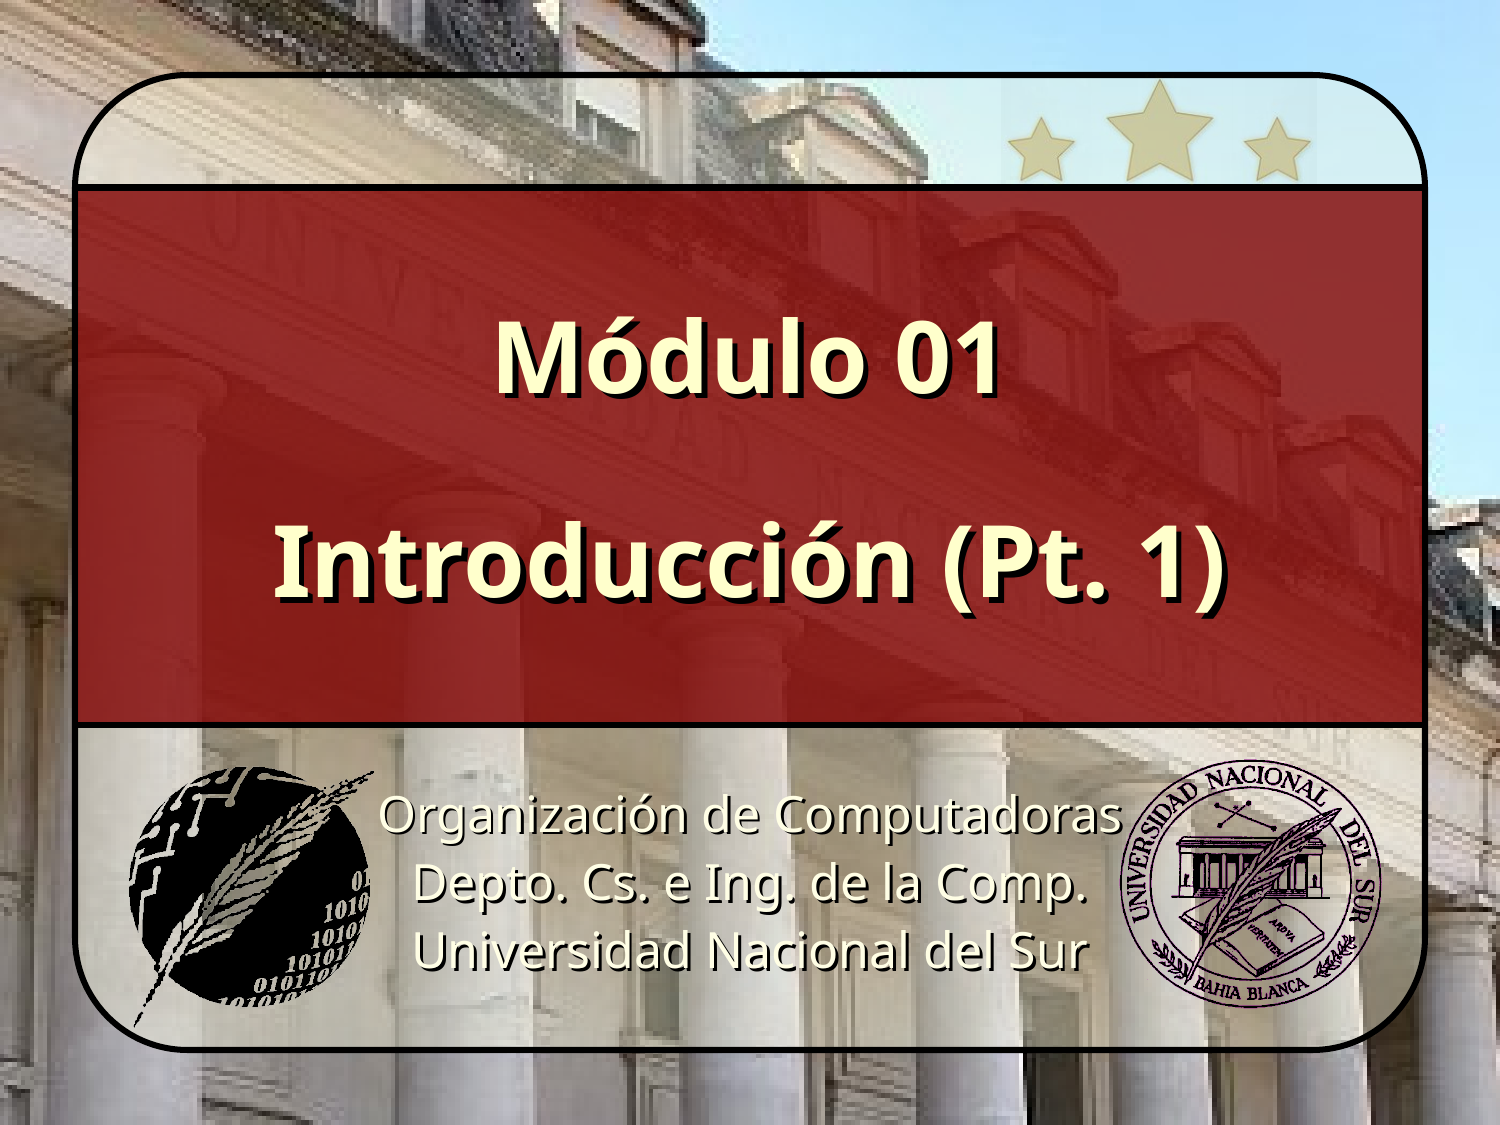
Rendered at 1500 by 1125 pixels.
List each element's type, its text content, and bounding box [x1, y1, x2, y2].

picture [0, 0, 1500, 1125]
title Módulo 01 Introducción (Pt. 1) [128, 187, 1372, 726]
